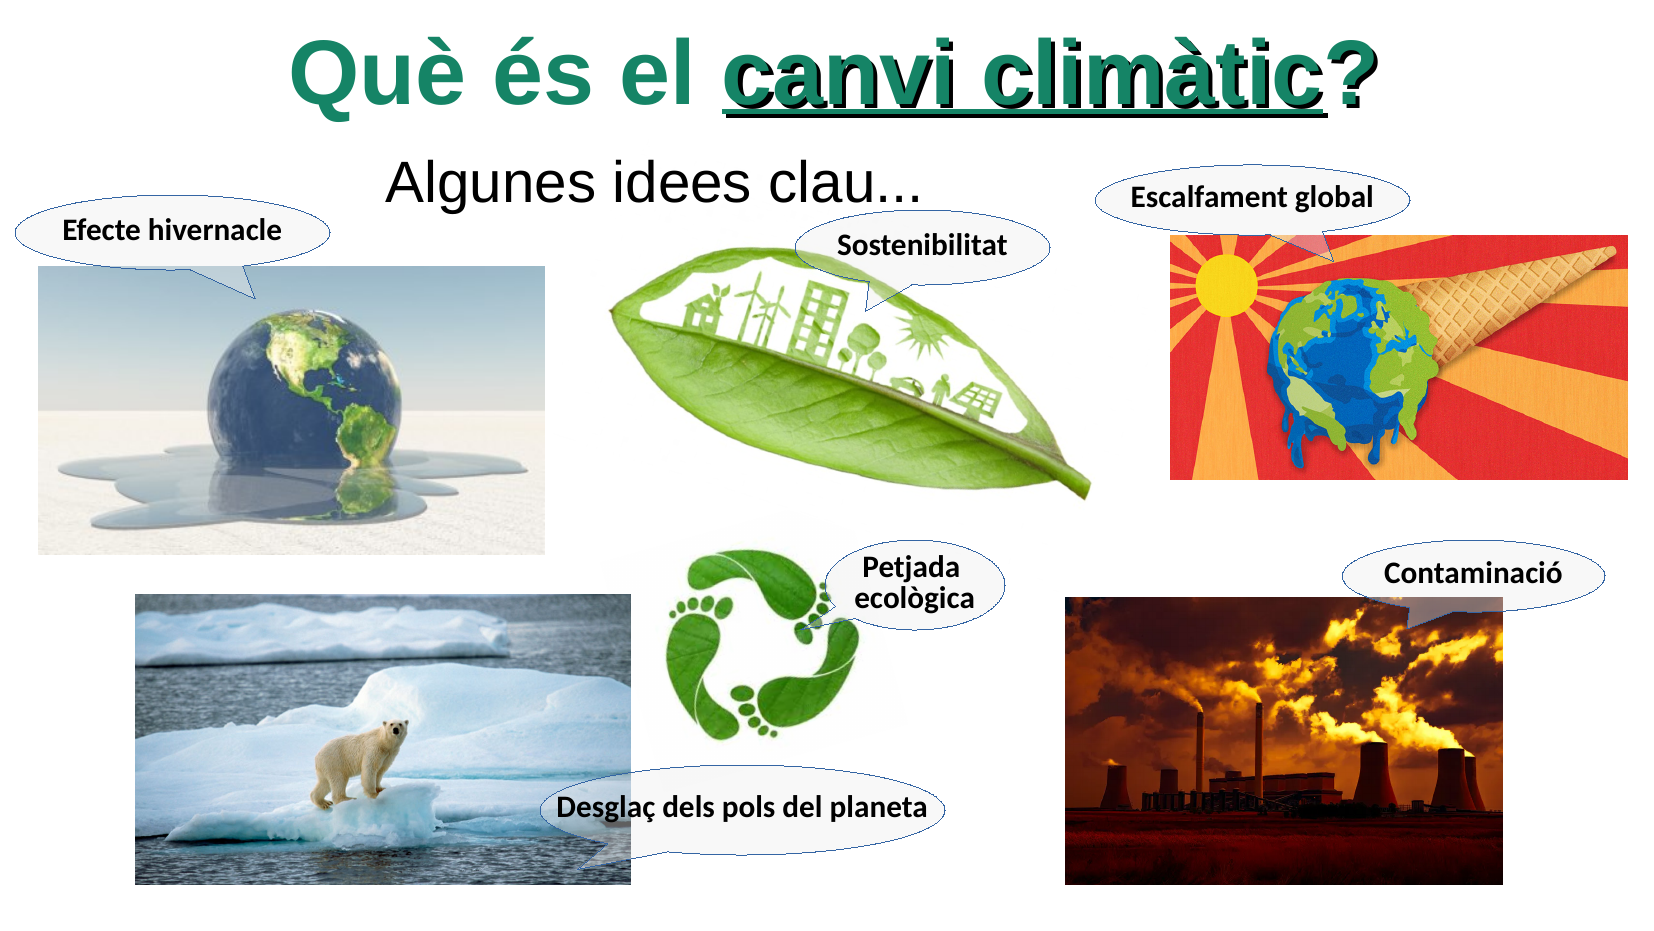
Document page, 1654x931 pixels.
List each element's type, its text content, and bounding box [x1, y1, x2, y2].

list Algunes idees clau... [315, 150, 1021, 248]
text_box Escalfament global [1095, 164, 1411, 262]
picture [38, 248, 1503, 886]
picture [1170, 235, 1628, 481]
text_box Desglaç dels pols del planeta [540, 765, 946, 870]
text_box Contaminació [1342, 540, 1606, 629]
text_box Efecte hivernacle [15, 195, 331, 299]
text_box Petjada ecològica [800, 540, 1006, 631]
title Què és el canvi climàtic? [90, 0, 1579, 151]
text_box Sostenibilitat [795, 223, 1051, 312]
